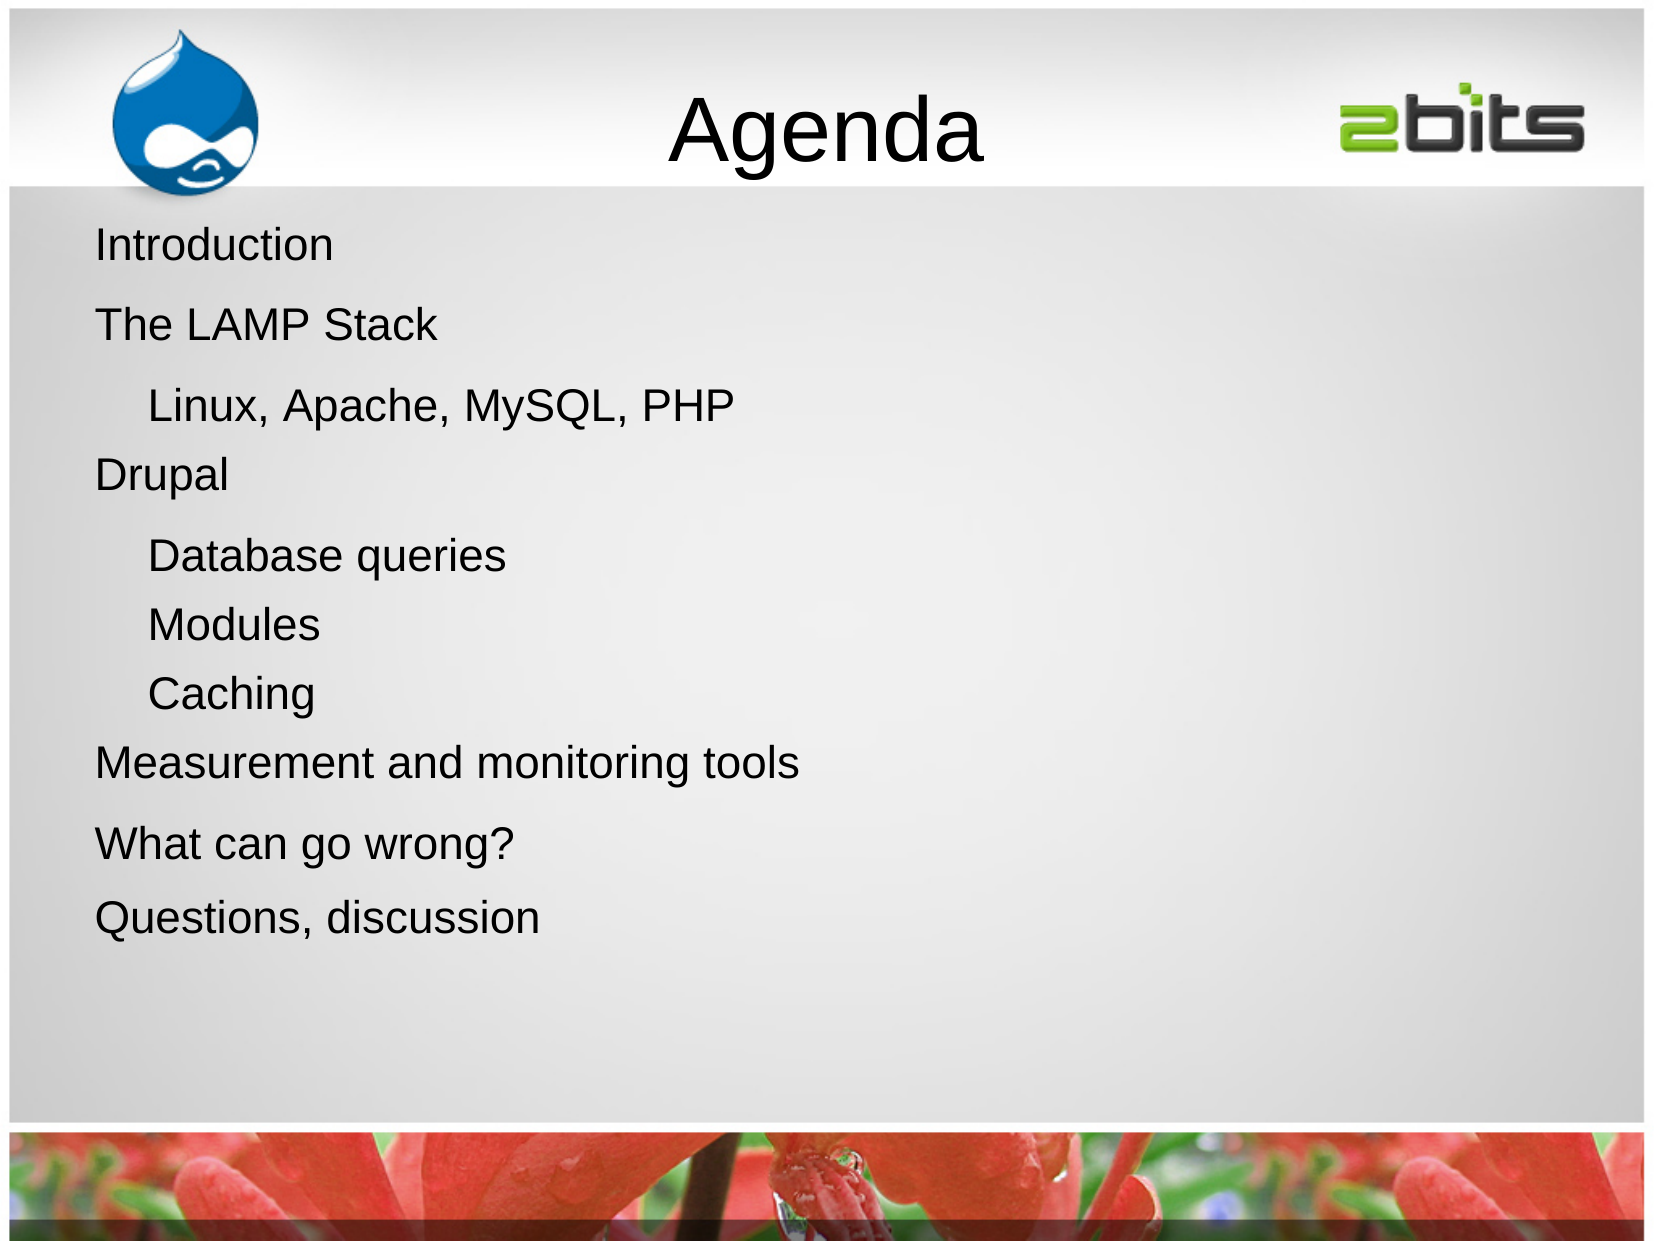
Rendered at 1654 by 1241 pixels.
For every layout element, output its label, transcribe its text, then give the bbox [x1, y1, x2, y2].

list Introduction The LAMP Stack Linux, Apache, MySQL, PHP Drupal Database queries Modules Caching Measurement and monitoring tools What can go wrong? Questions, discussion [76, 218, 1565, 1111]
picture [0, 0, 1654, 1241]
title Agenda [82, 25, 1571, 233]
